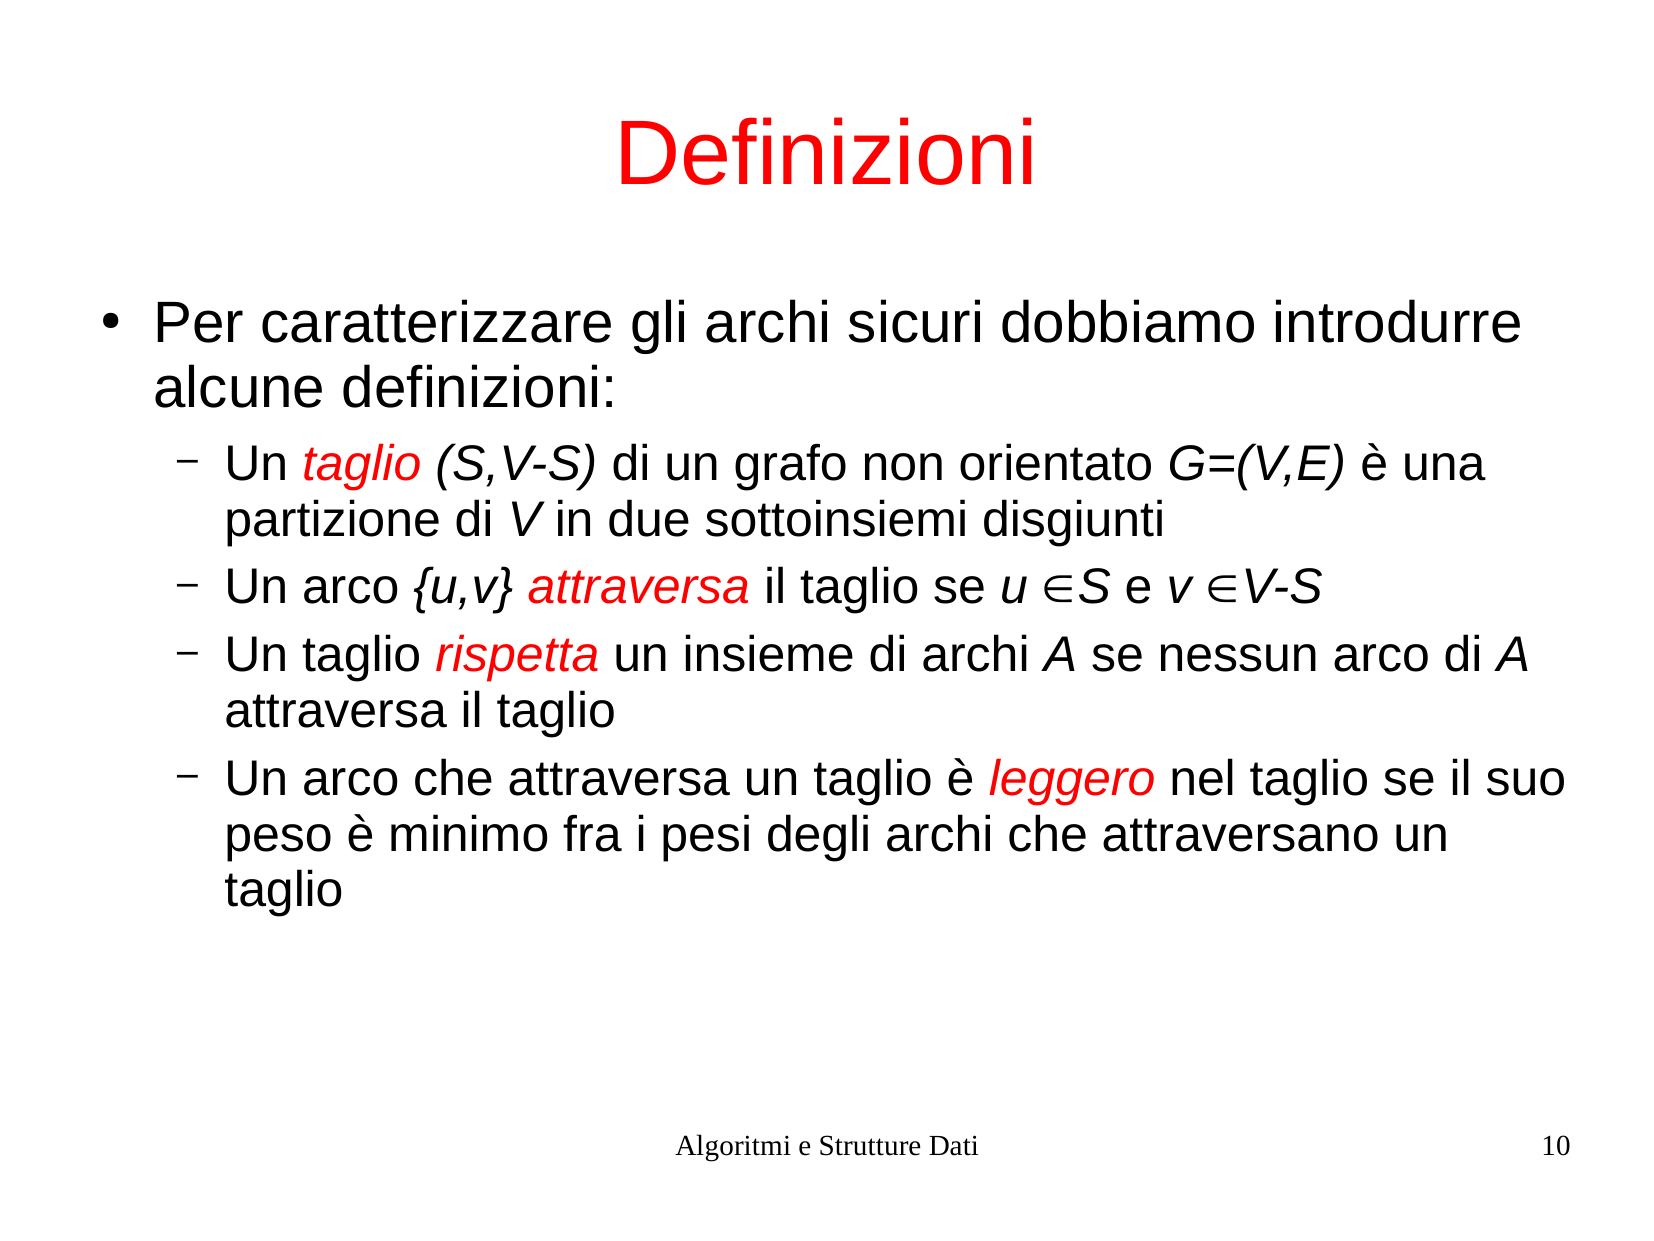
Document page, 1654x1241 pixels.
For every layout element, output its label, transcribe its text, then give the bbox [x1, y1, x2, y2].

title Definizioni [82, 49, 1571, 257]
list Per caratterizzare gli archi sicuri dobbiamo introdurre alcune definizioni: Un taglio (S,V-S) di un grafo non orientato G=(V,E) è una partizione di V in due sottoinsiemi disgiunti Un arco {u,v} attraversa il taglio se u S e v V-S Un taglio rispetta un insieme di archi A se nessun arco di A attraversa il taglio Un arco che attraversa un taglio è leggero nel taglio se il suo peso è minimo fra i pesi degli archi che attraversano un taglio [82, 290, 1571, 1109]
